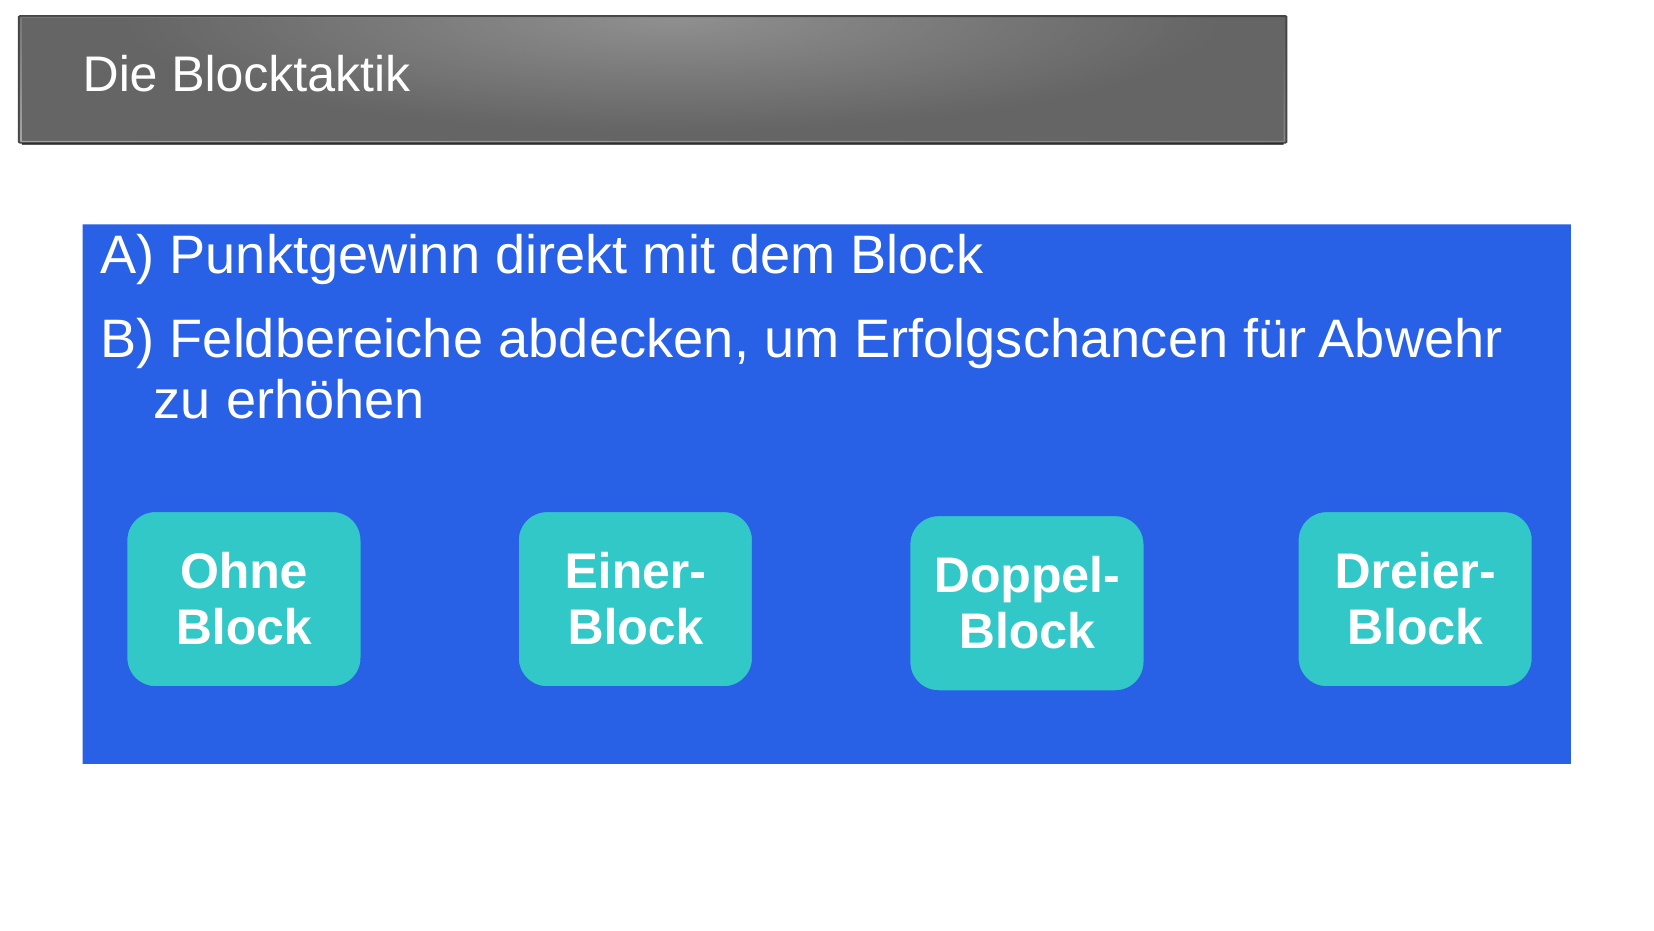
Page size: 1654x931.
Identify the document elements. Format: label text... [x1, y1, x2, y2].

text_box Einer- Block [517, 510, 754, 688]
title Die Blocktaktik [82, 29, 1235, 119]
text_box Doppel- Block [908, 514, 1146, 692]
list Punktgewinn direkt mit dem Block Feldbereiche abdecken, um Erfolgschancen für Abwehr zu erhöhen [82, 224, 1571, 764]
text_box Ohne Block [125, 510, 363, 688]
text_box Dreier- Block [1297, 510, 1534, 688]
